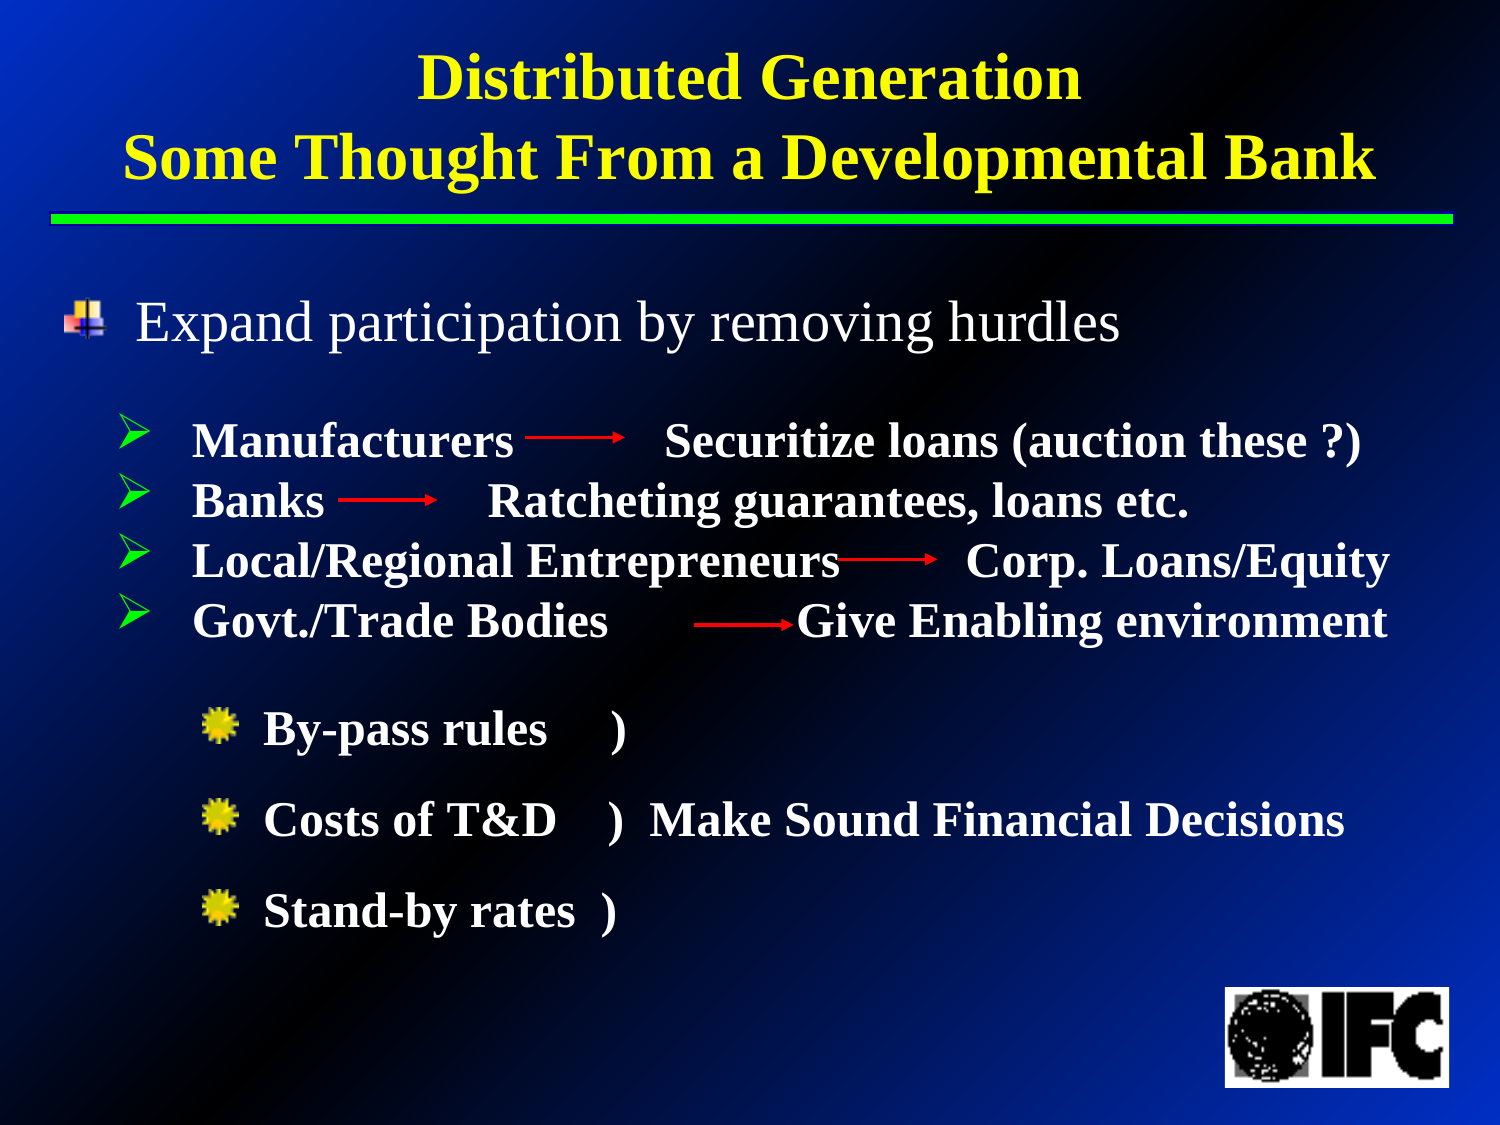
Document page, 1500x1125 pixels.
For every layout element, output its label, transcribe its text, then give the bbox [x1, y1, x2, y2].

text_box By-pass rules ) Costs of T&D ) Make Sound Financial Decisions Stand-by rates ) [187, 687, 1438, 946]
text_box Manufacturers Securitize loans (auction these ?) Banks Ratcheting guarantees, loans etc. Local/Regional Entrepreneurs Corp. Loans/Equity Govt./Trade Bodies Give Enabling environment [99, 399, 1407, 656]
picture [64, 296, 107, 339]
text_box [49, 212, 1455, 225]
text_box Distributed Generation Some Thought From a Developmental Bank [18, 50, 1482, 175]
picture [202, 707, 239, 744]
text_box Expand participation by removing hurdles [50, 275, 1451, 361]
picture [202, 798, 239, 835]
picture [202, 889, 239, 926]
